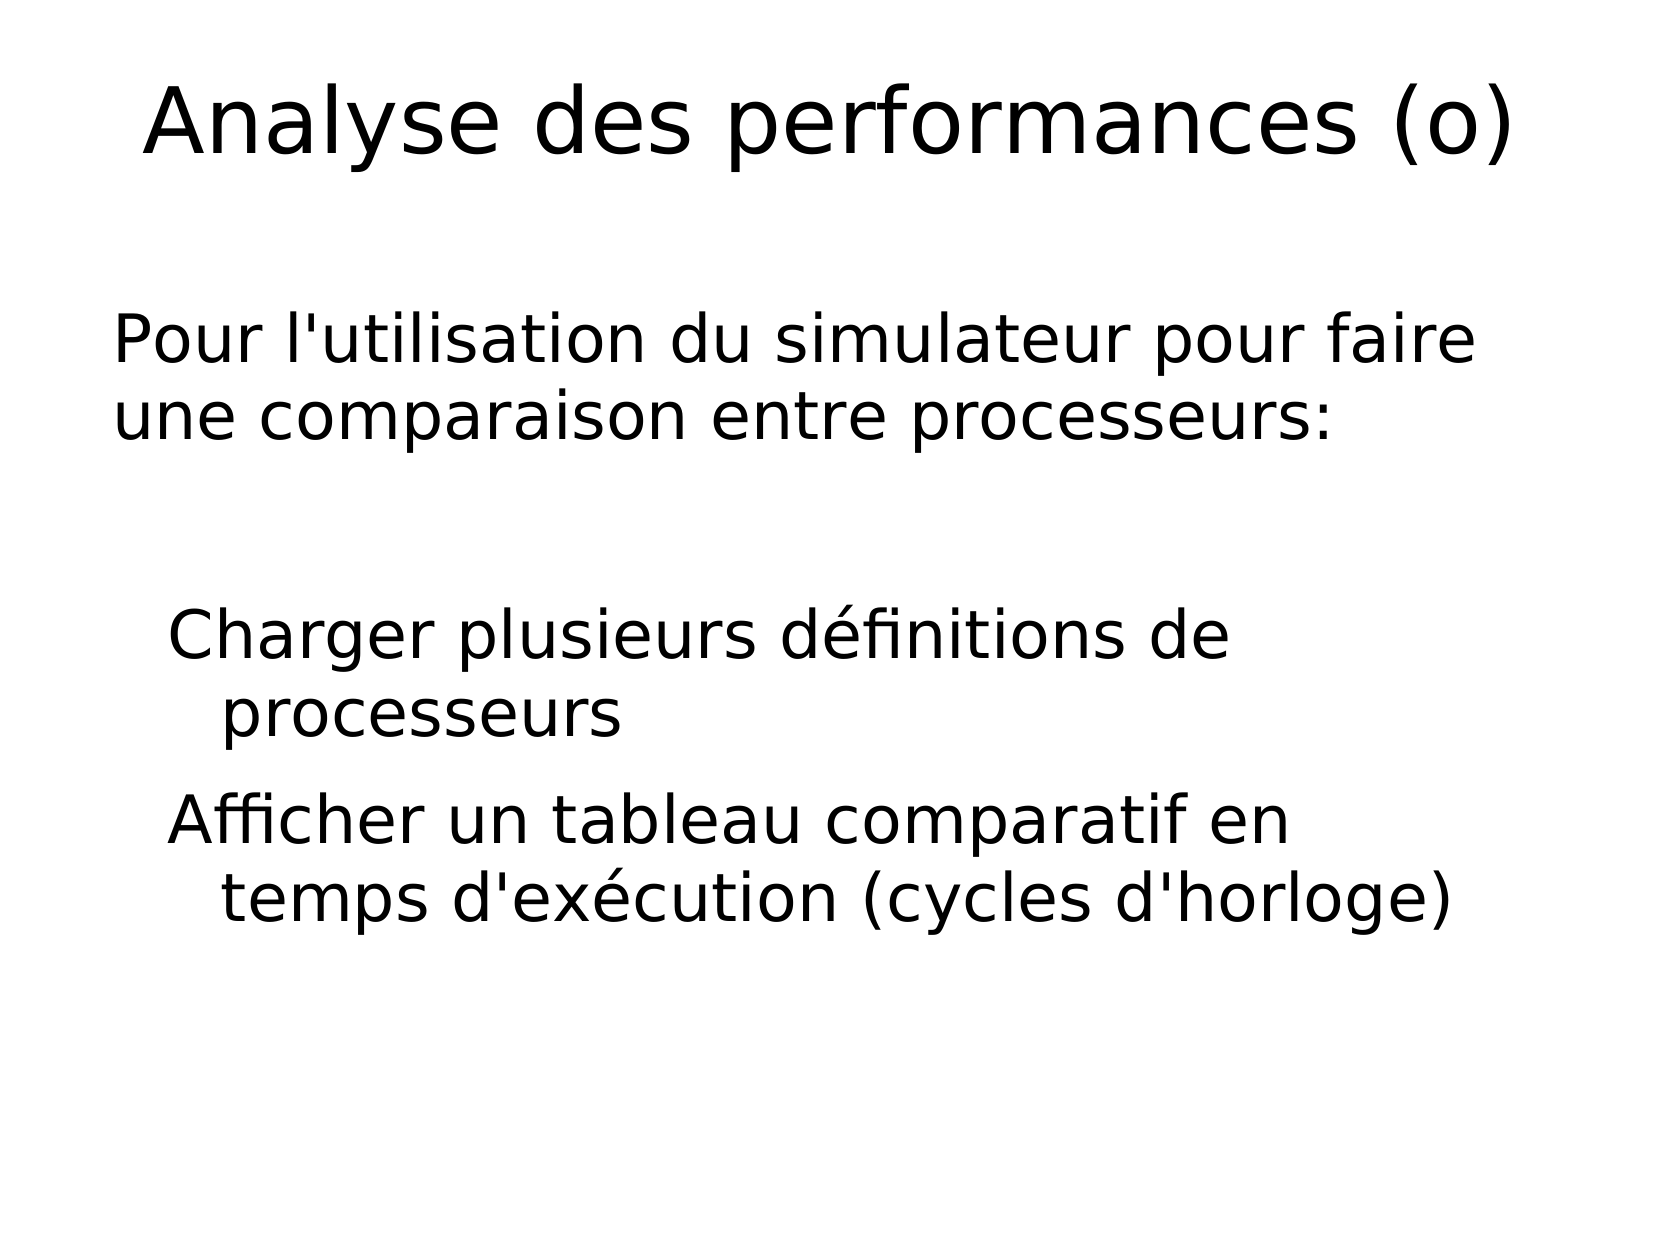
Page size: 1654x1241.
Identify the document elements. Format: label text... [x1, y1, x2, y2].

list Charger plusieurs définitions de processeurs Afficher un tableau comparatif en temps d'exécution (cycles d'horloge) [150, 596, 1463, 938]
text_box Pour l'utilisation du simulateur pour faire une comparaison entre processeurs: [112, 300, 1605, 456]
title Analyse des performances (o) [86, 17, 1576, 226]
